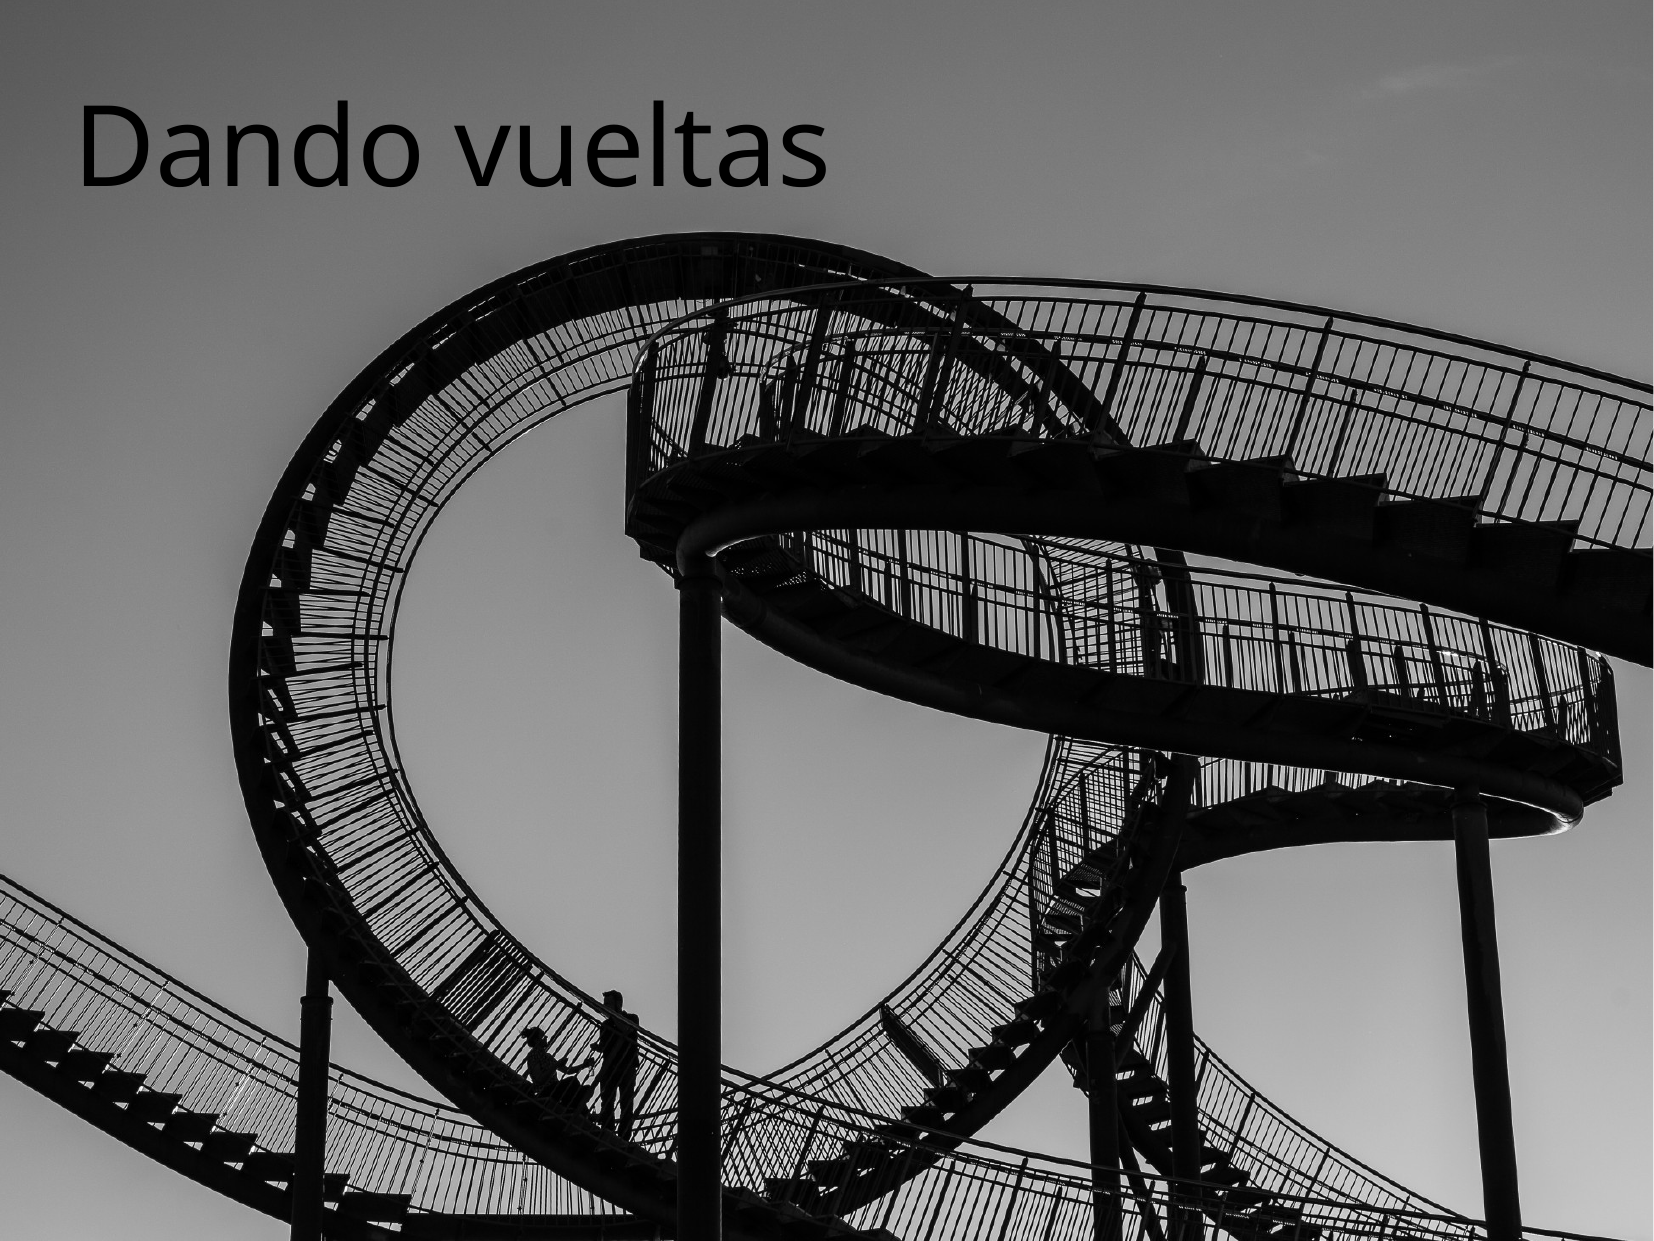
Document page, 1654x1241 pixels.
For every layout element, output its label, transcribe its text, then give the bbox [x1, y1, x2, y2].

text_box Dando vueltas [59, 59, 1270, 443]
picture [0, 0, 1654, 1241]
